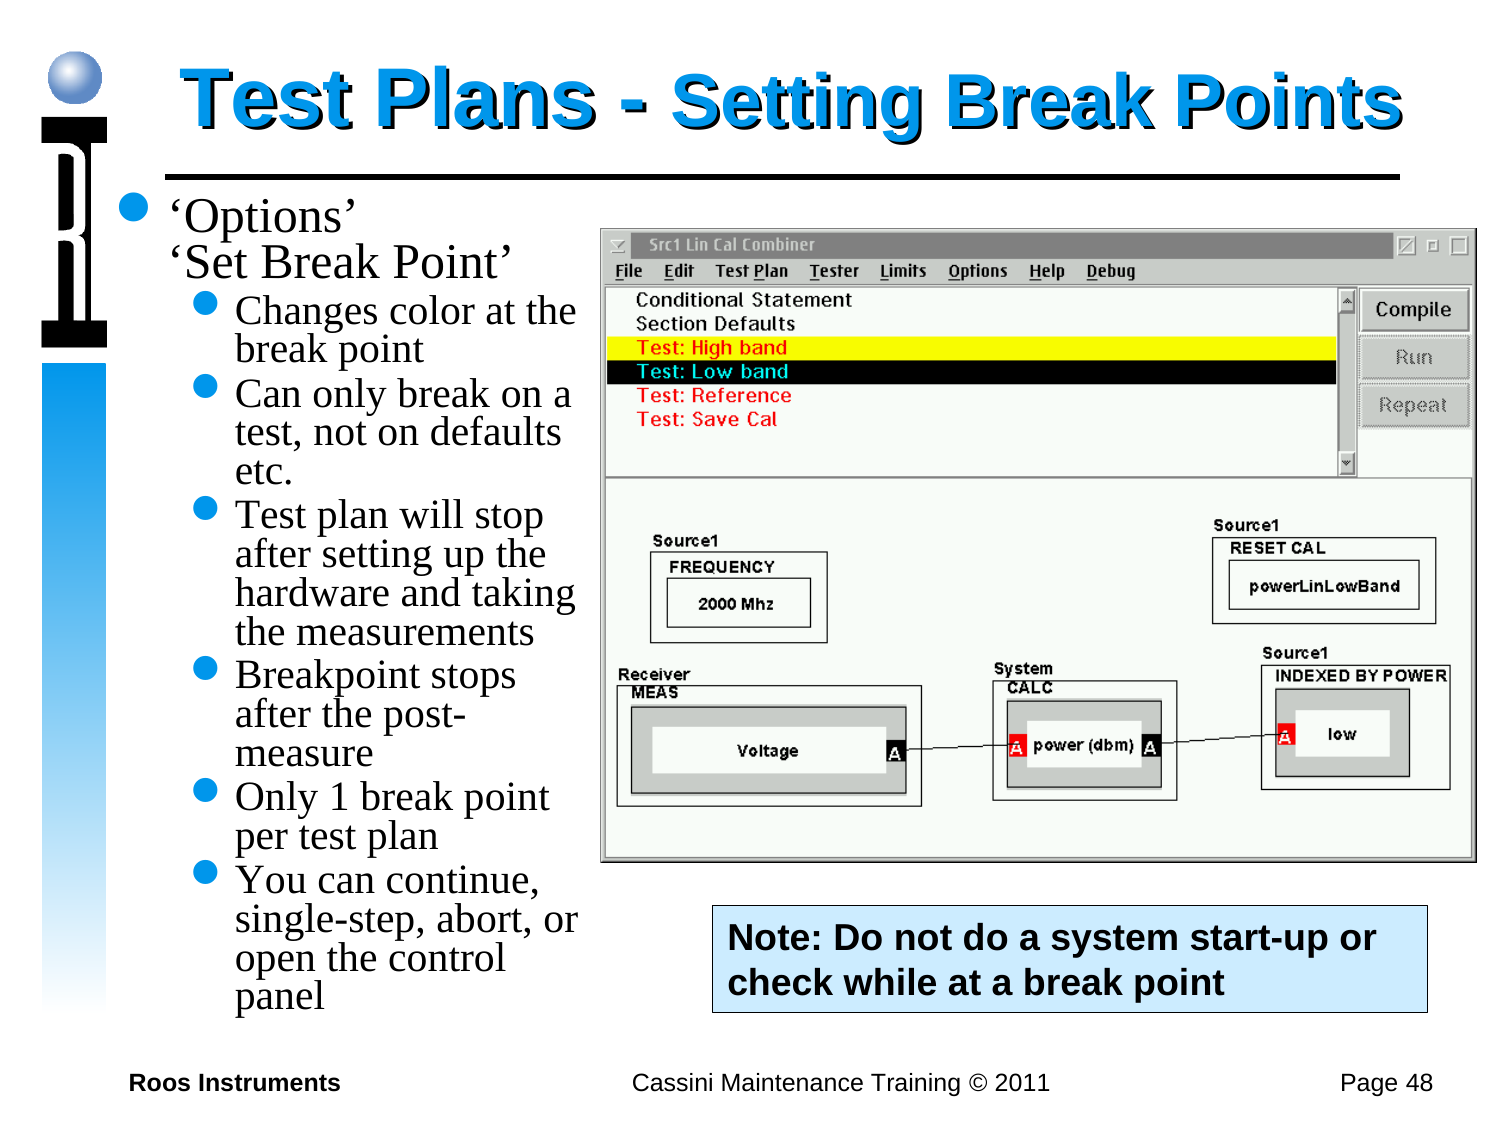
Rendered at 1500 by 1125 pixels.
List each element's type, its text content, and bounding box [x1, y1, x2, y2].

title Test Plans - Setting Break Points [165, 43, 1441, 152]
picture [600, 228, 1477, 863]
list ‘Options’ ‘Set Break Point’ Changes color at the break point Can only break on a test, not on defaults etc. Test plan will stop after setting up the hardware and taking the measurements Breakpoint stops after the post-measure Only 1 break point per test plan You can continue, single-step, abort, or open the control panel [99, 187, 601, 1125]
text_box Note: Do not do a system start-up or check while at a break point [712, 905, 1428, 1013]
